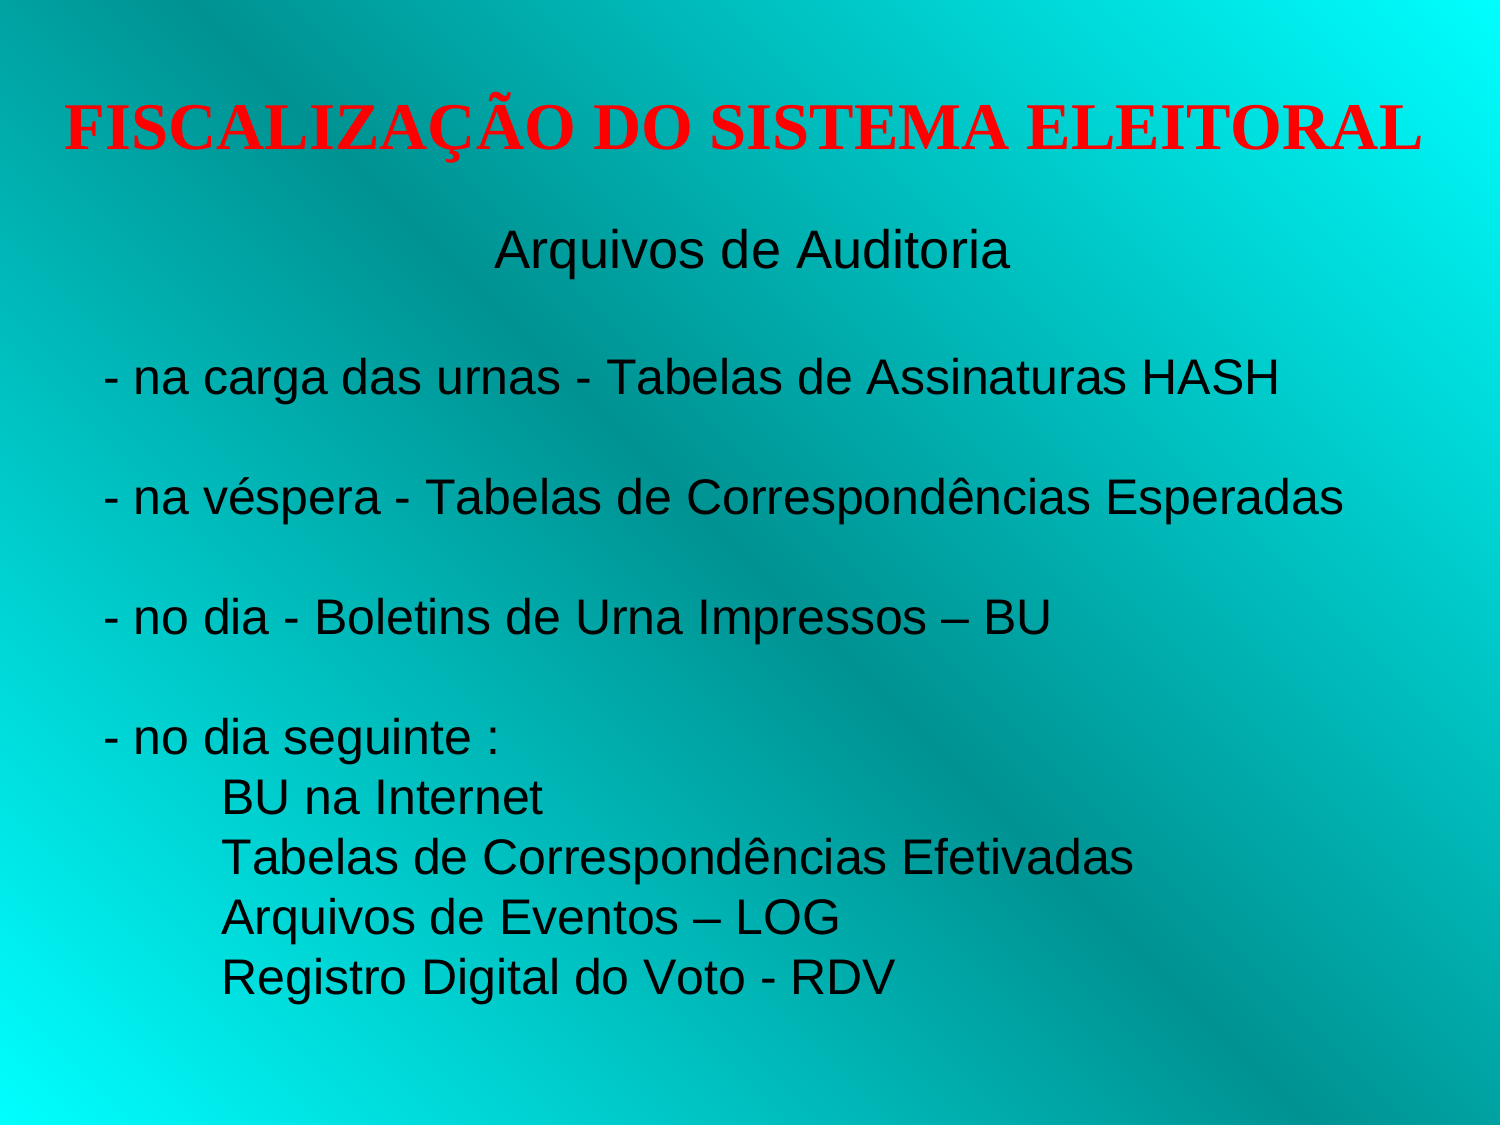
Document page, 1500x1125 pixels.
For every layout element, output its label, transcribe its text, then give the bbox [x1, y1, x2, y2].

text_box Arquivos de Auditoria - na carga das urnas - Tabelas de Assinaturas HASH - na véspera - Tabelas de Correspondências Esperadas - no dia - Boletins de Urna Impressos – BU - no dia seguinte : BU na Internet Tabelas de Correspondências Efetivadas Arquivos de Eventos – LOG Registro Digital do Voto - RDV [88, 206, 1418, 1013]
